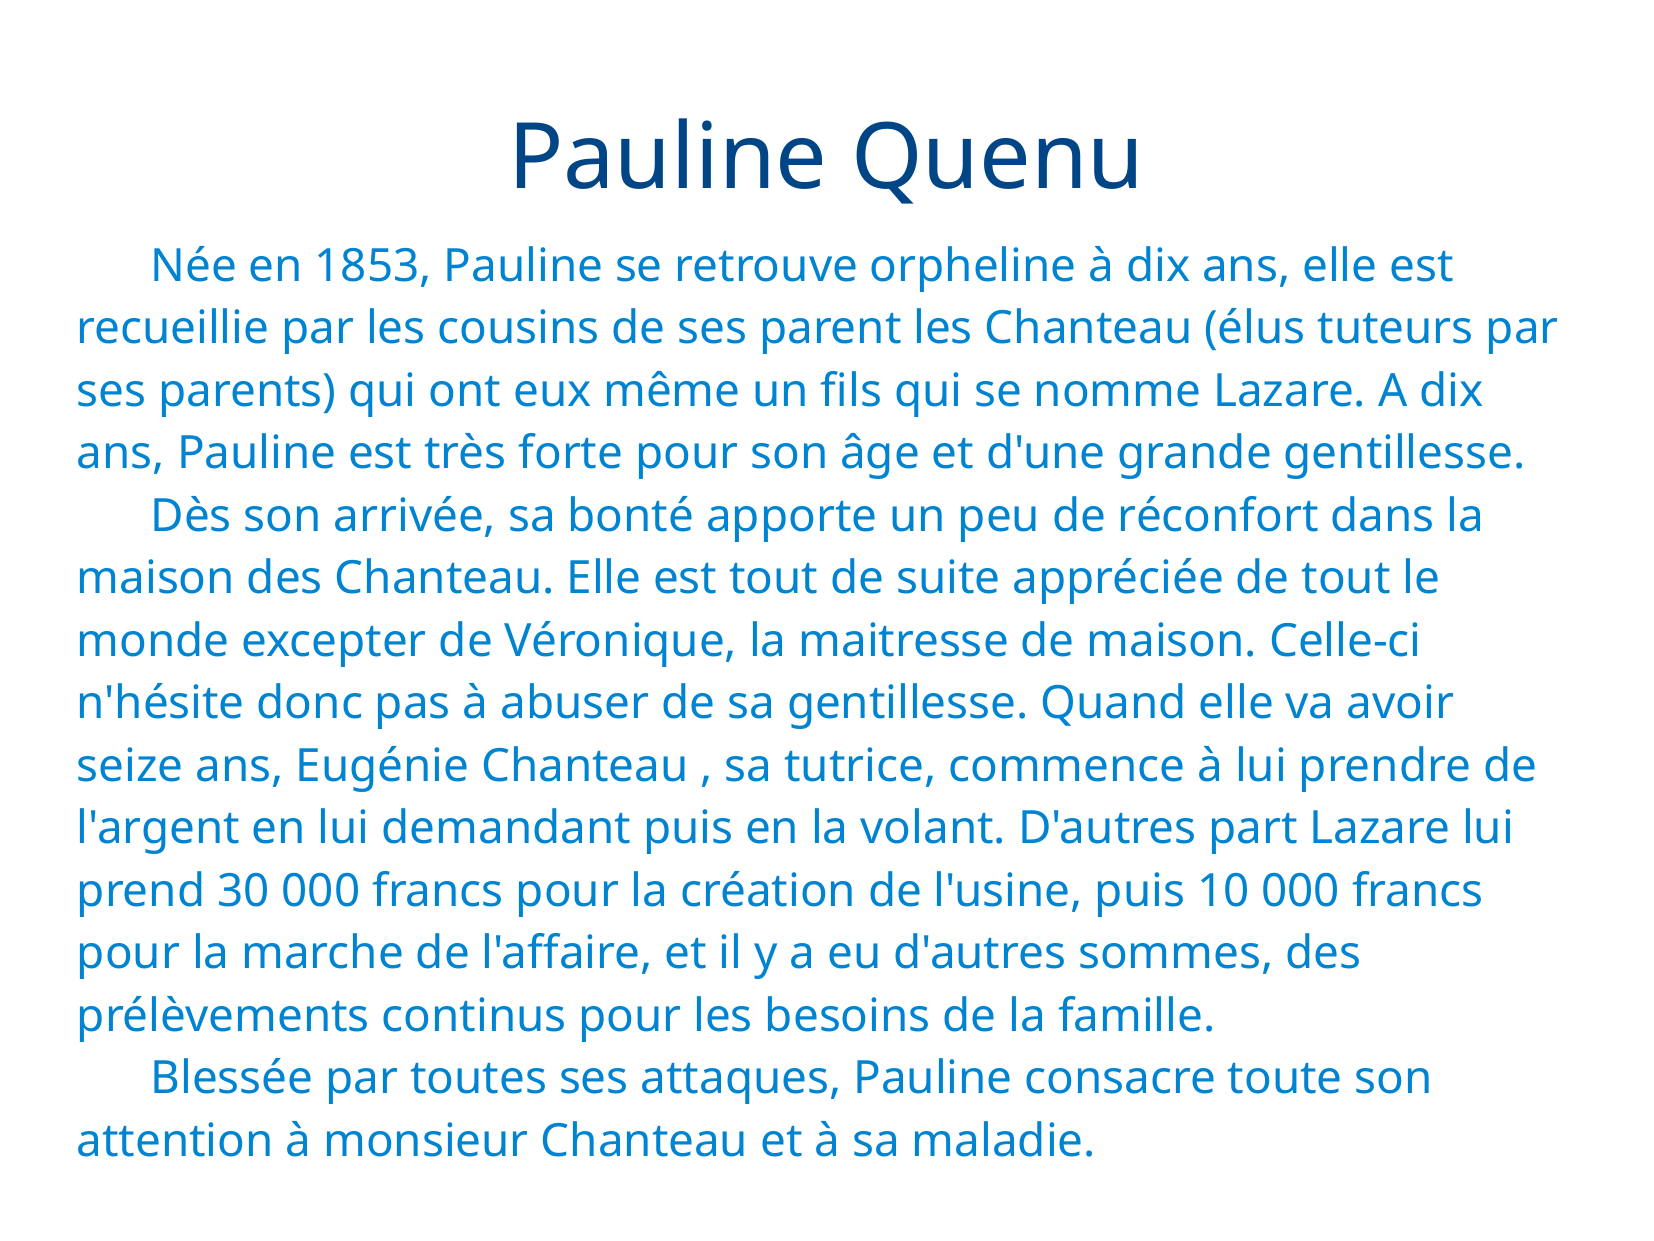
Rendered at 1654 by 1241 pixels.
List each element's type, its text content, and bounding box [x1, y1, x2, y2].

title Pauline Quenu [82, 56, 1571, 250]
subtitle Née en 1853, Pauline se retrouve orpheline à dix ans, elle est recueillie par les cousins de ses parent les Chanteau (élus tuteurs par ses parents) qui ont eux même un fils qui se nomme Lazare. A dix ans, Pauline est très forte pour son âge et d'une grande gentillesse. Dès son arrivée, sa bonté apporte un peu de réconfort dans la maison des Chanteau. Elle est tout de suite appréciée de tout le monde excepter de Véronique, la maitresse de maison. Celle-ci n'hésite donc pas à abuser de sa gentillesse. Quand elle va avoir seize ans, Eugénie Chanteau , sa tutrice, commence à lui prendre de l'argent en lui demandant puis en la volant. D'autres part Lazare lui prend 30 000 francs pour la création de l'usine, puis 10 000 francs pour la marche de l'affaire, et il y a eu d'autres sommes, des prélèvements continus pour les besoins de la famille. Blessée par toutes ses attaques, Pauline consacre toute son attention à monsieur Chanteau et à sa maladie. [76, 221, 1565, 1241]
